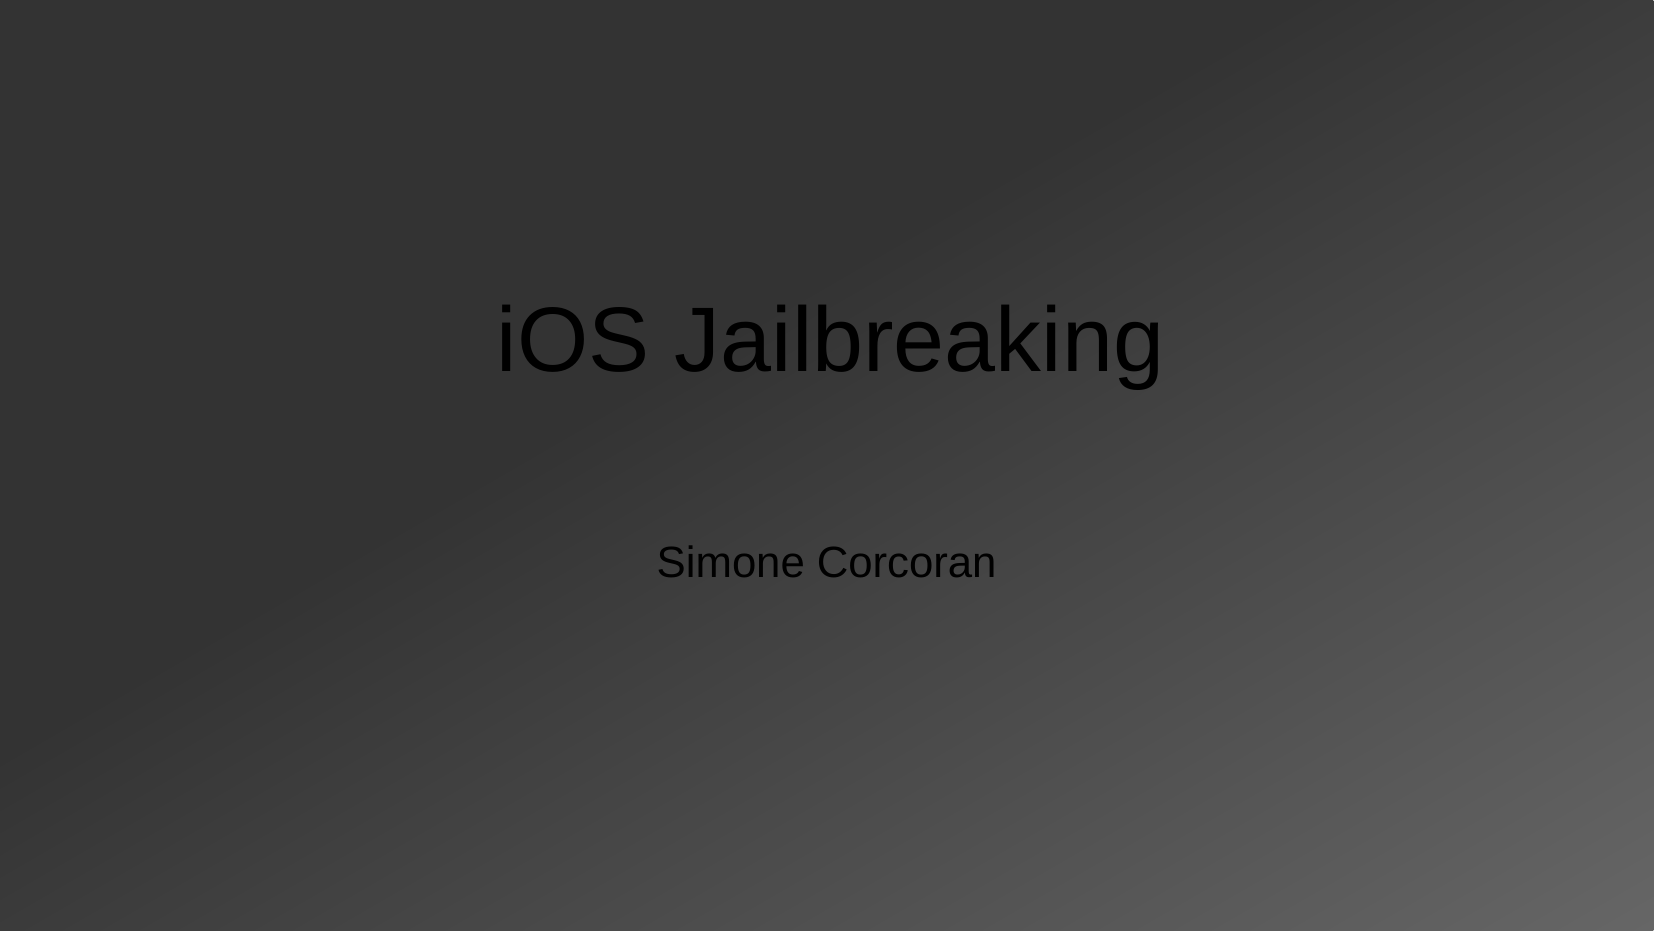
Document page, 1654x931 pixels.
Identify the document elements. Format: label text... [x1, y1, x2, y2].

subtitle Simone Corcoran [82, 487, 1571, 638]
title iOS Jailbreaking [86, 262, 1576, 418]
